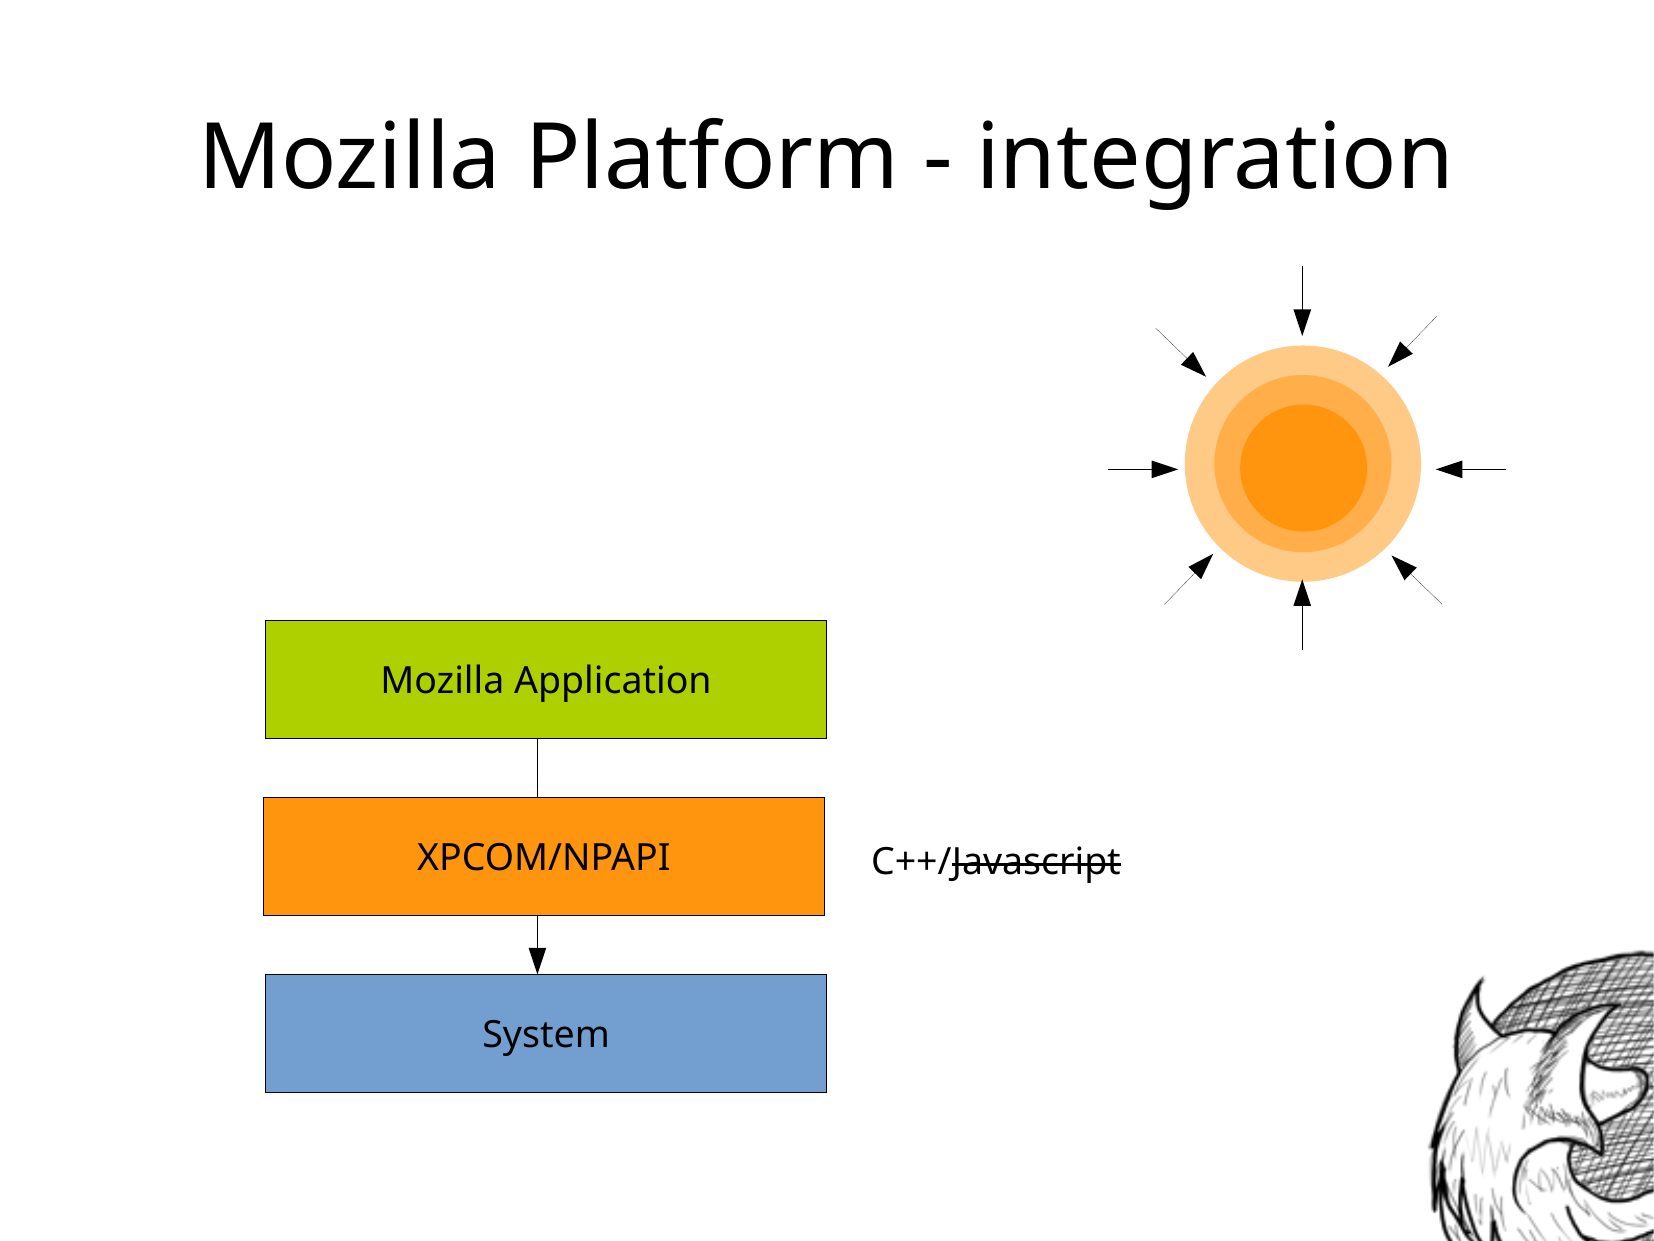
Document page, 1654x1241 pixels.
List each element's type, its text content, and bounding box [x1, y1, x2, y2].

title Mozilla Platform - integration [82, 56, 1571, 250]
text_box Mozilla Application [265, 620, 827, 739]
text_box [1184, 345, 1422, 582]
picture [1386, 915, 1654, 1241]
text_box C++/Javascript [856, 826, 1154, 887]
text_box System [265, 974, 827, 1093]
text_box XPCOM/NPAPI [263, 797, 825, 916]
